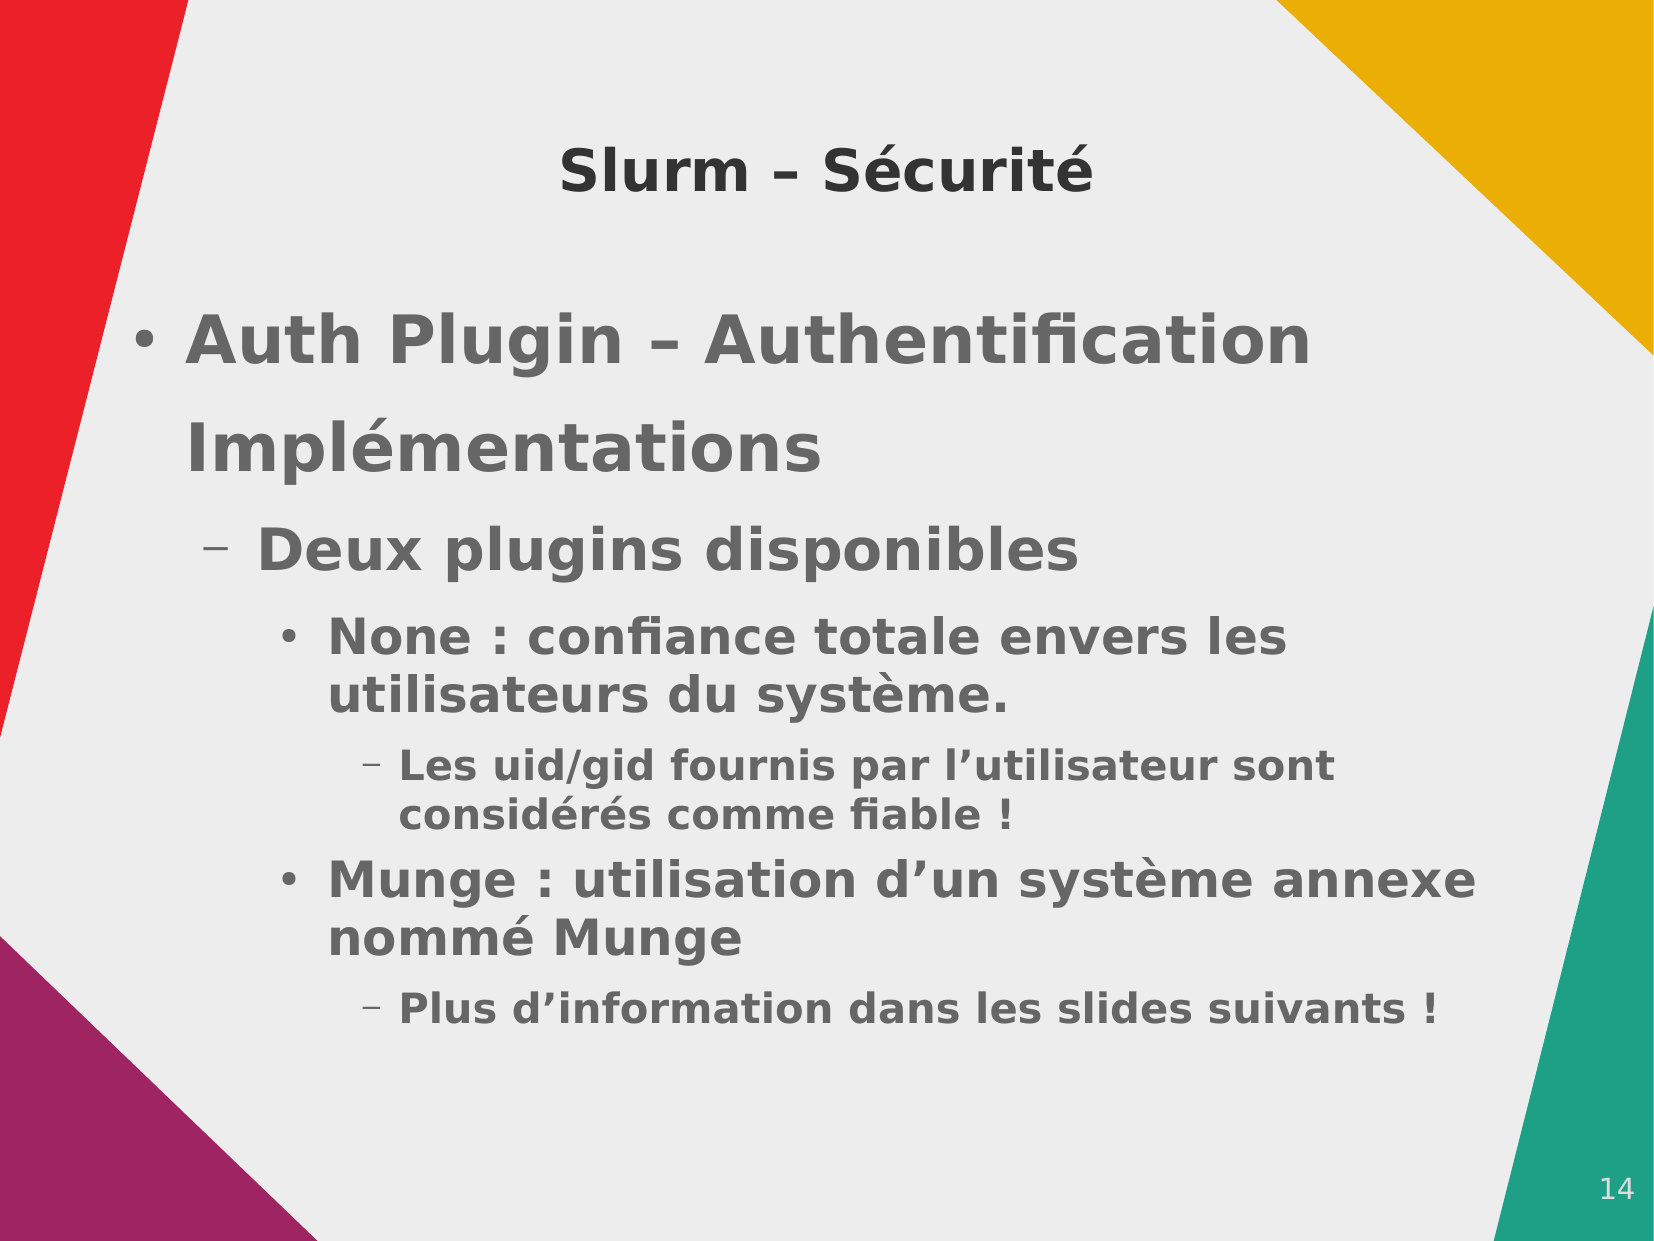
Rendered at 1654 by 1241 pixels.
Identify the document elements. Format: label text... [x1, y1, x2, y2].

title Slurm – Sécurité [114, 73, 1539, 271]
list Auth Plugin – Authentification Implémentations Deux plugins disponibles None : confiance totale envers les utilisateurs du système. Les uid/gid fournis par l’utilisateur sont considérés comme fiable ! Munge : utilisation d’un système annexe nommé Munge Plus d’information dans les slides suivants ! [114, 302, 1539, 1217]
